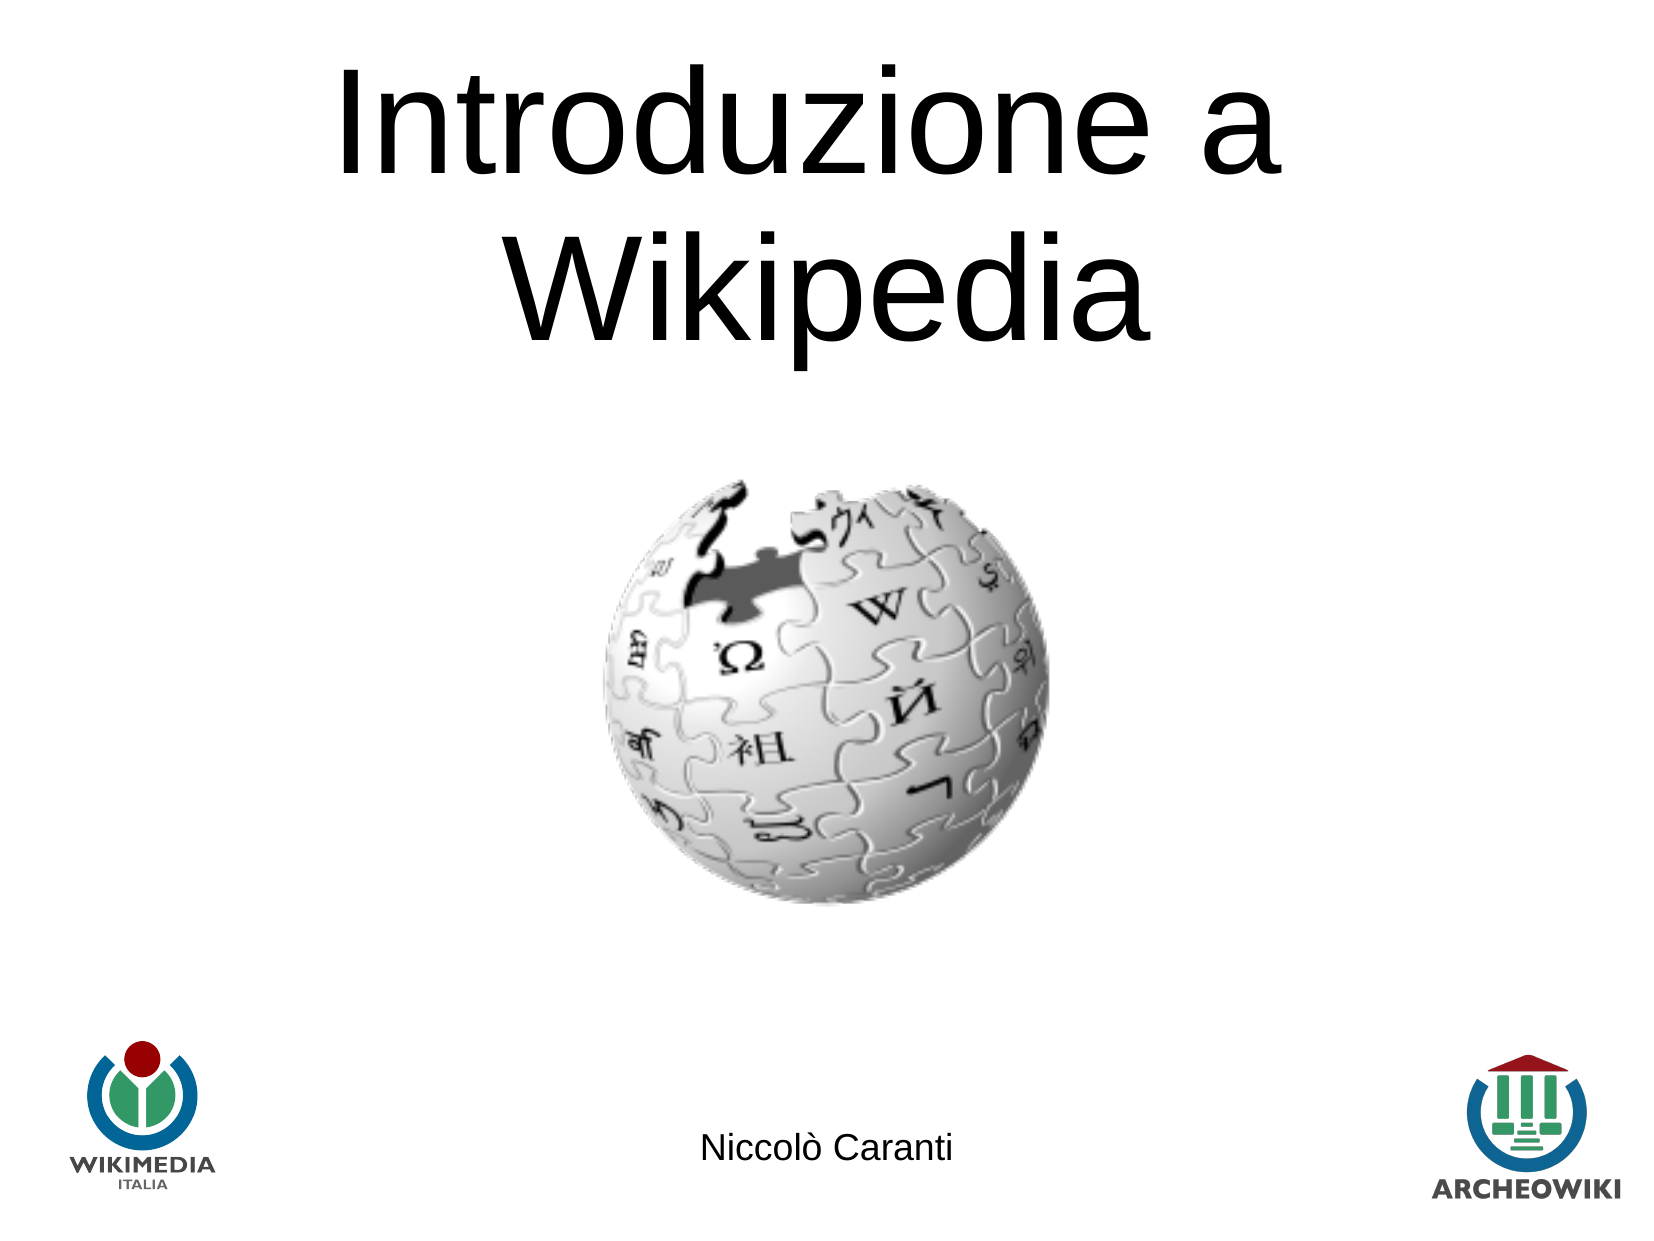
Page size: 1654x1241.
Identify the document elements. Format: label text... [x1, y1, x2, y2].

picture [1429, 1047, 1628, 1208]
text_box Niccolò Caranti [374, 1035, 1279, 1241]
title Introduzione a Wikipedia [82, 37, 1571, 373]
picture [60, 1034, 226, 1201]
picture [559, 425, 1095, 961]
